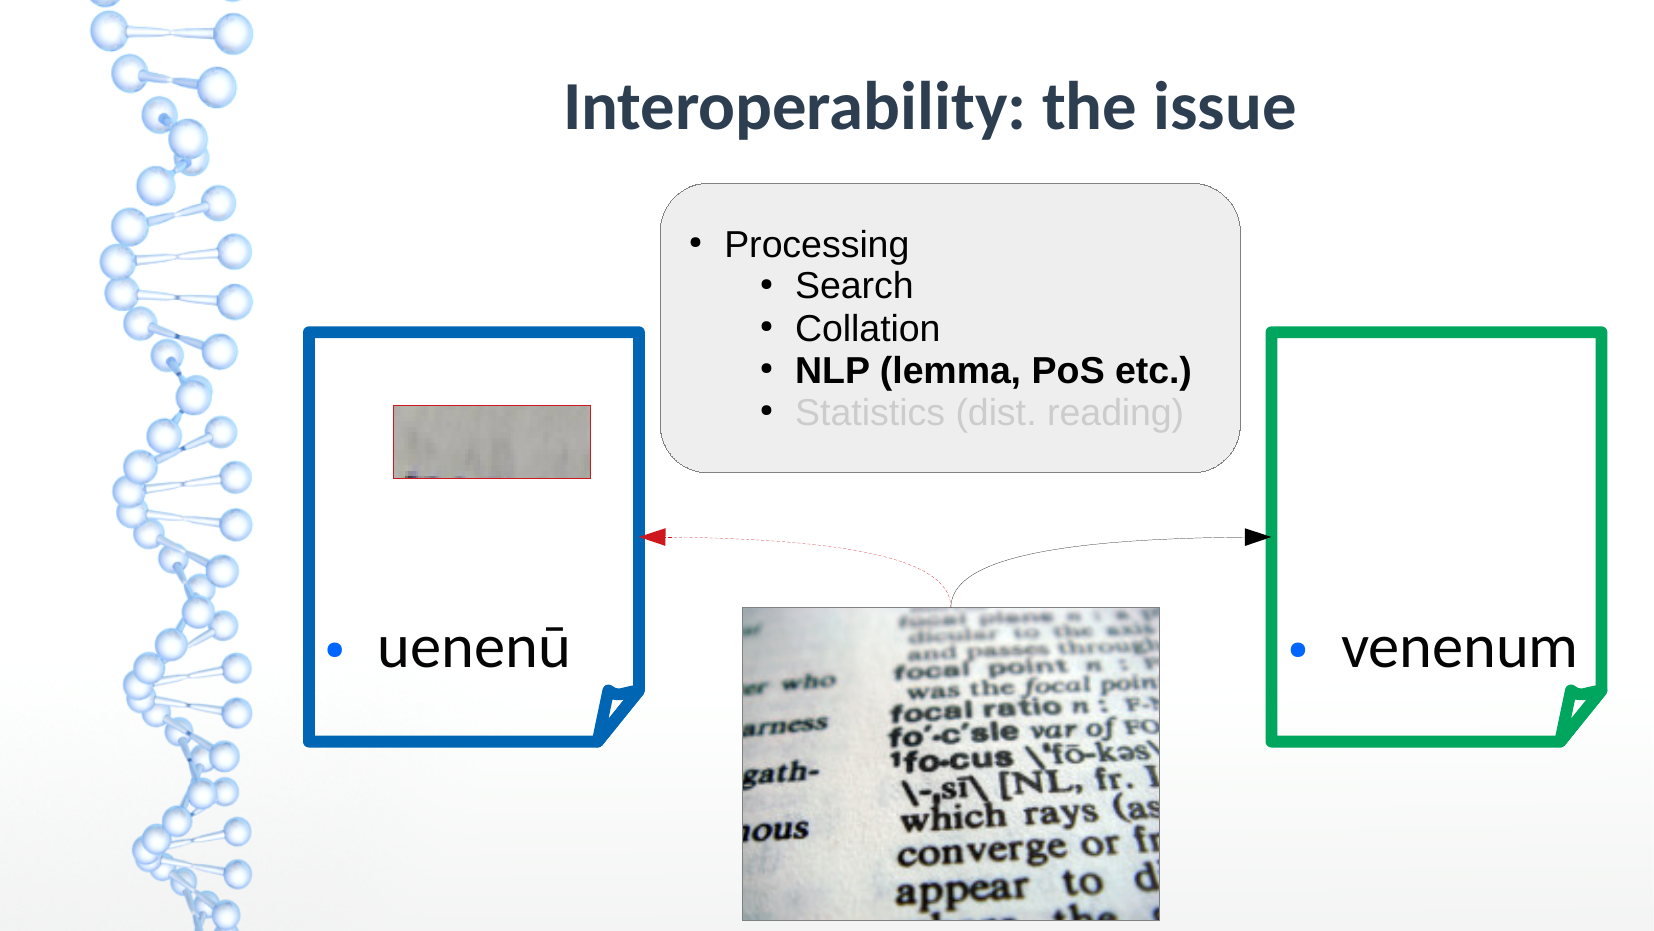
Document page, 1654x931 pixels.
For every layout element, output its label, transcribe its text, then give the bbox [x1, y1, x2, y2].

title Interoperability: the issue [265, 35, 1595, 189]
list venenum [1278, 620, 1590, 703]
list uenenū [315, 620, 626, 703]
picture [0, 0, 1654, 931]
text_box Processing Search Collation NLP (lemma, PoS etc.) Statistics (dist. reading) [660, 183, 1241, 473]
